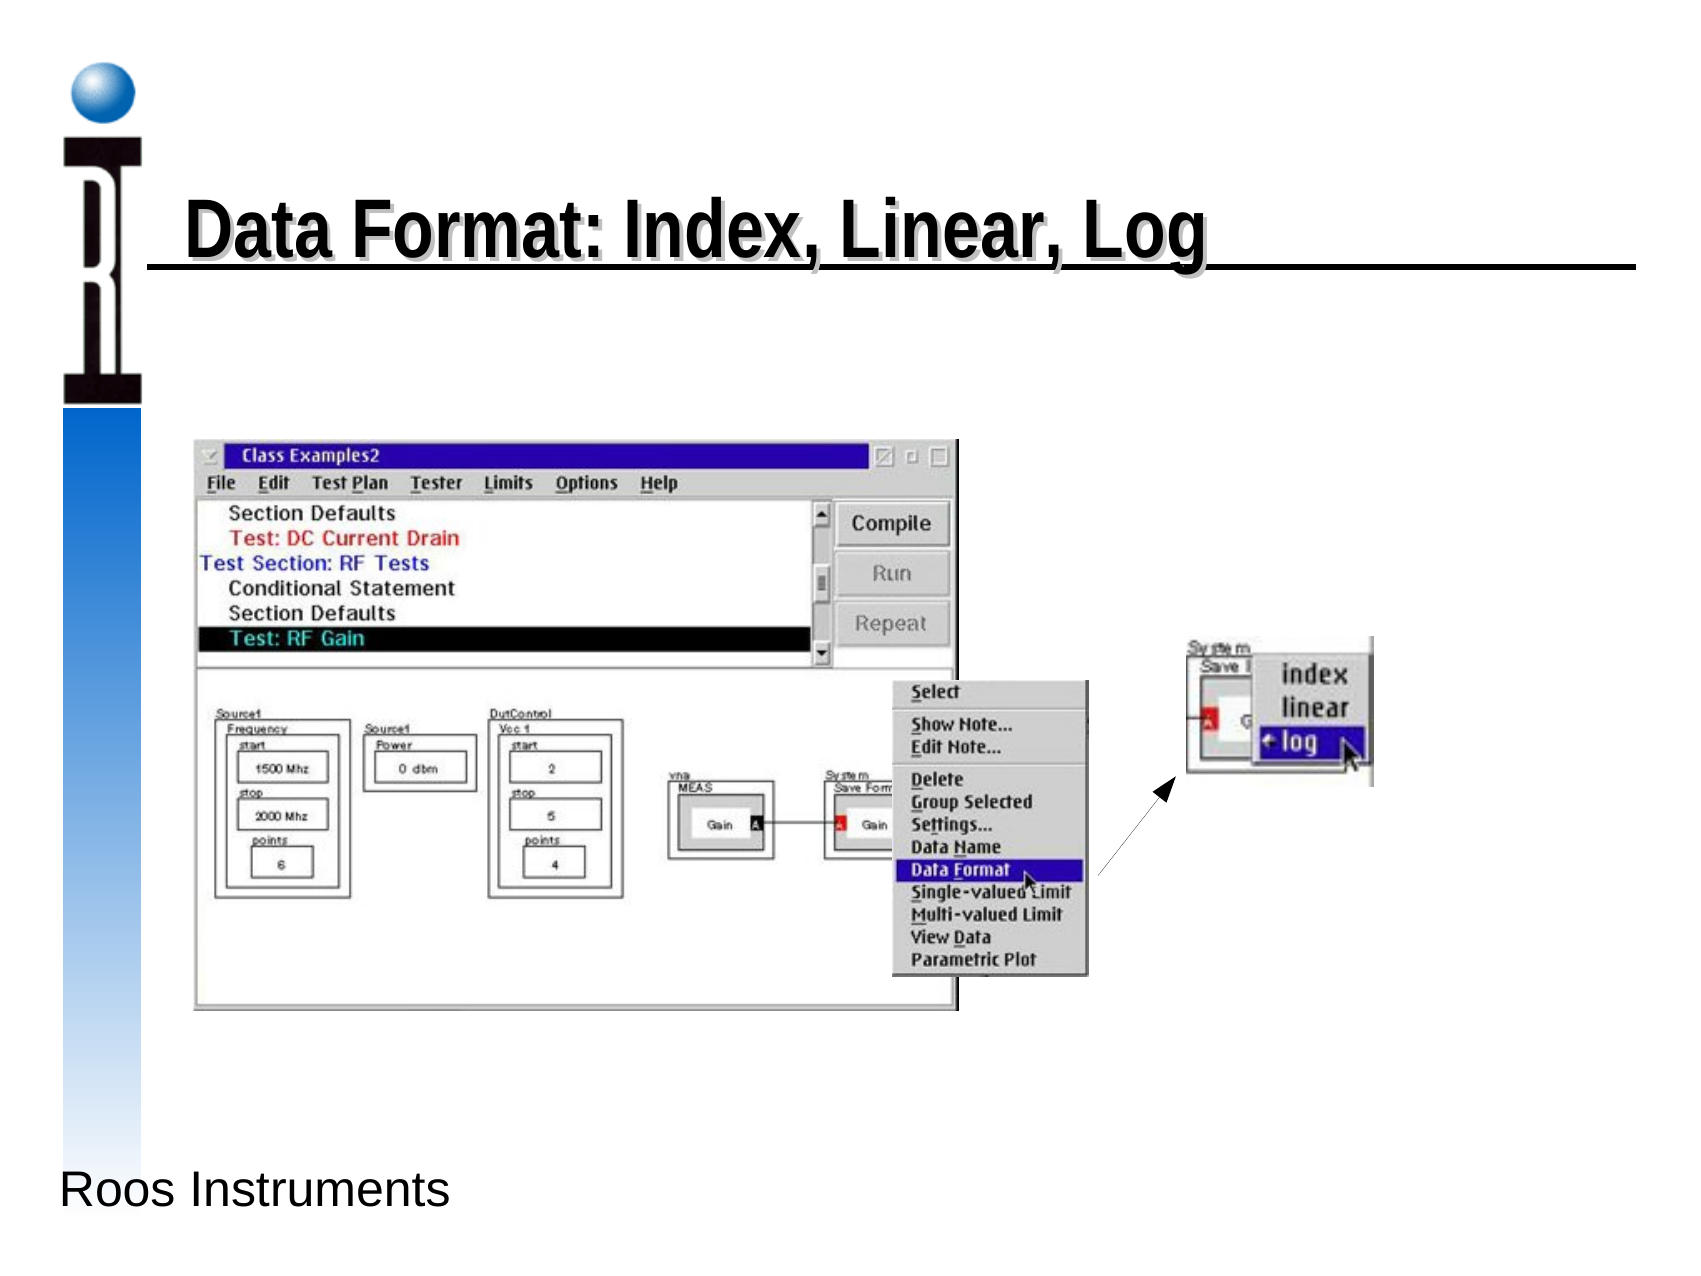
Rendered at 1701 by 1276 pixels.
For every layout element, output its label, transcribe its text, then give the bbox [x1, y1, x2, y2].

picture [59, 58, 147, 411]
picture [193, 439, 1089, 1011]
text_box Data Format: Index, Linear, Log [184, 92, 1539, 272]
picture [1186, 636, 1374, 787]
